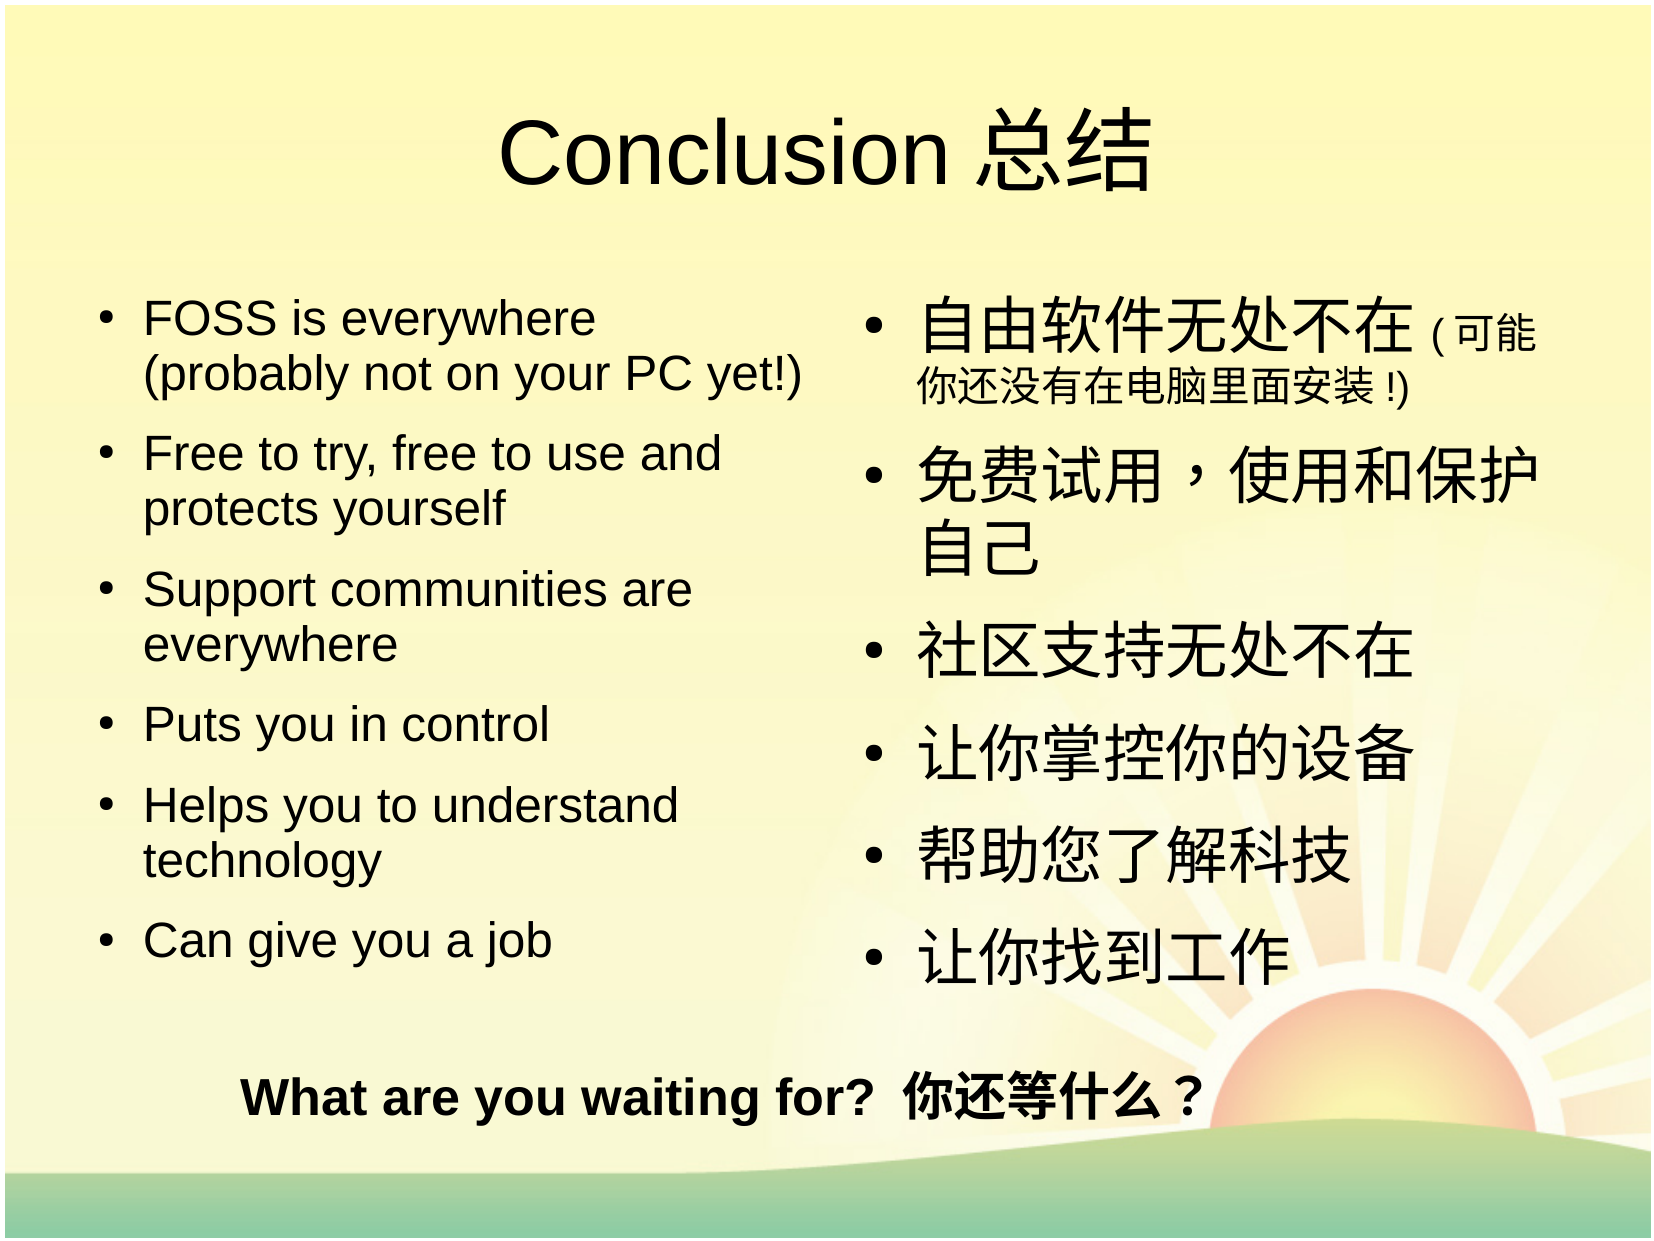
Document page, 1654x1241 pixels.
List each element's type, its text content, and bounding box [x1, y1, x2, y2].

title Conclusion总结 [82, 49, 1571, 257]
list FOSS is everywhere (probably not on your PC yet!) Free to try, free to use and protects yourself Support communities are everywhere Puts you in control Helps you to understand technology Can give you a job [82, 290, 809, 1010]
picture [5, 5, 1651, 1238]
text_box What are you waiting for? 你还等什么？ [225, 1059, 1262, 1136]
list 自由软件无处不在(可能你还没有在电脑里面安装!) 免费试用，使用和保护自己 社区支持无处不在 让你掌控你的设备 帮助您了解科技 让你找到工作 [845, 290, 1572, 1010]
